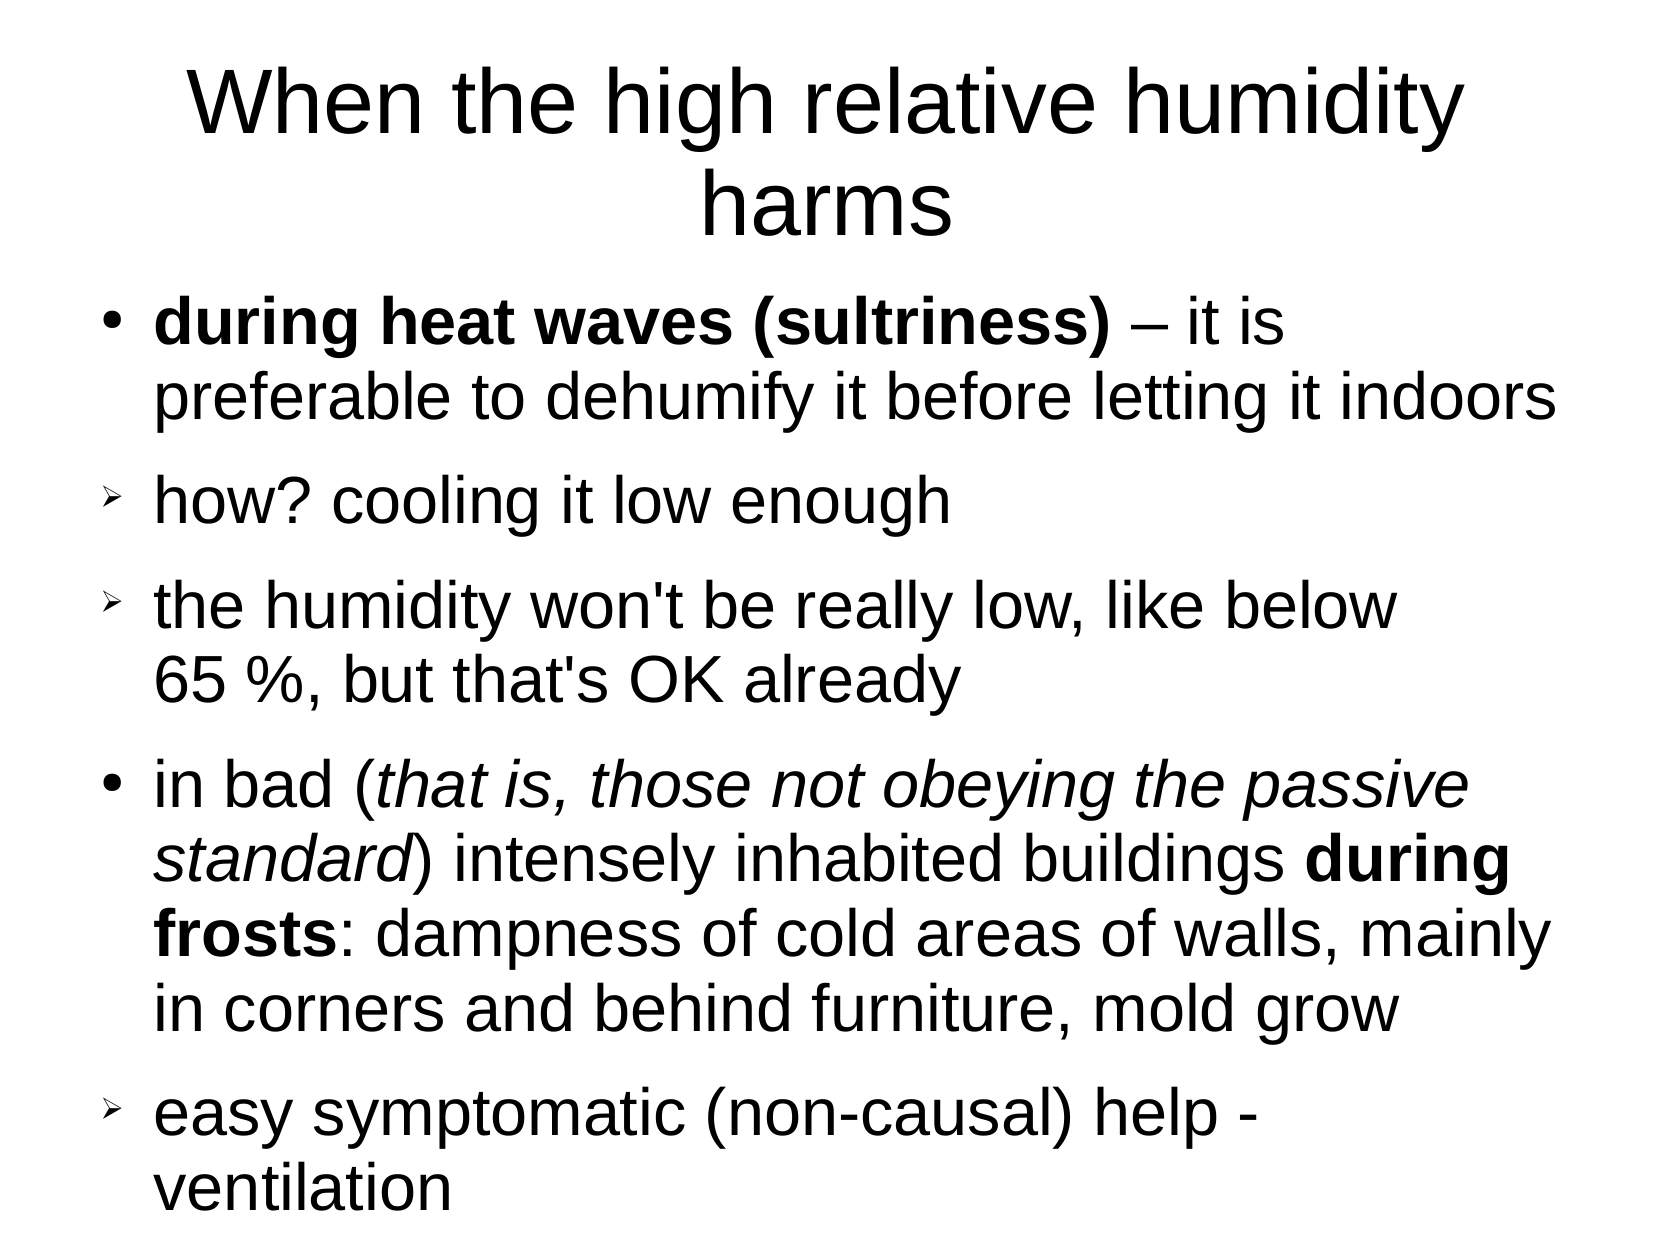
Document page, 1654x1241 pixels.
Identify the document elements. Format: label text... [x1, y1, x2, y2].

title When the high relative humidity harms [82, 49, 1571, 257]
list during heat waves (sultriness) – it is preferable to dehumify it before letting it indoors how? cooling it low enough the humidity won't be really low, like below 65 %, but that's OK already in bad (that is, those not obeying the passive standard) intensely inhabited buildings during frosts: dampness of cold areas of walls, mainly in corners and behind furniture, mold grow easy symptomatic (non-causal) help - ventilation [82, 284, 1571, 1225]
